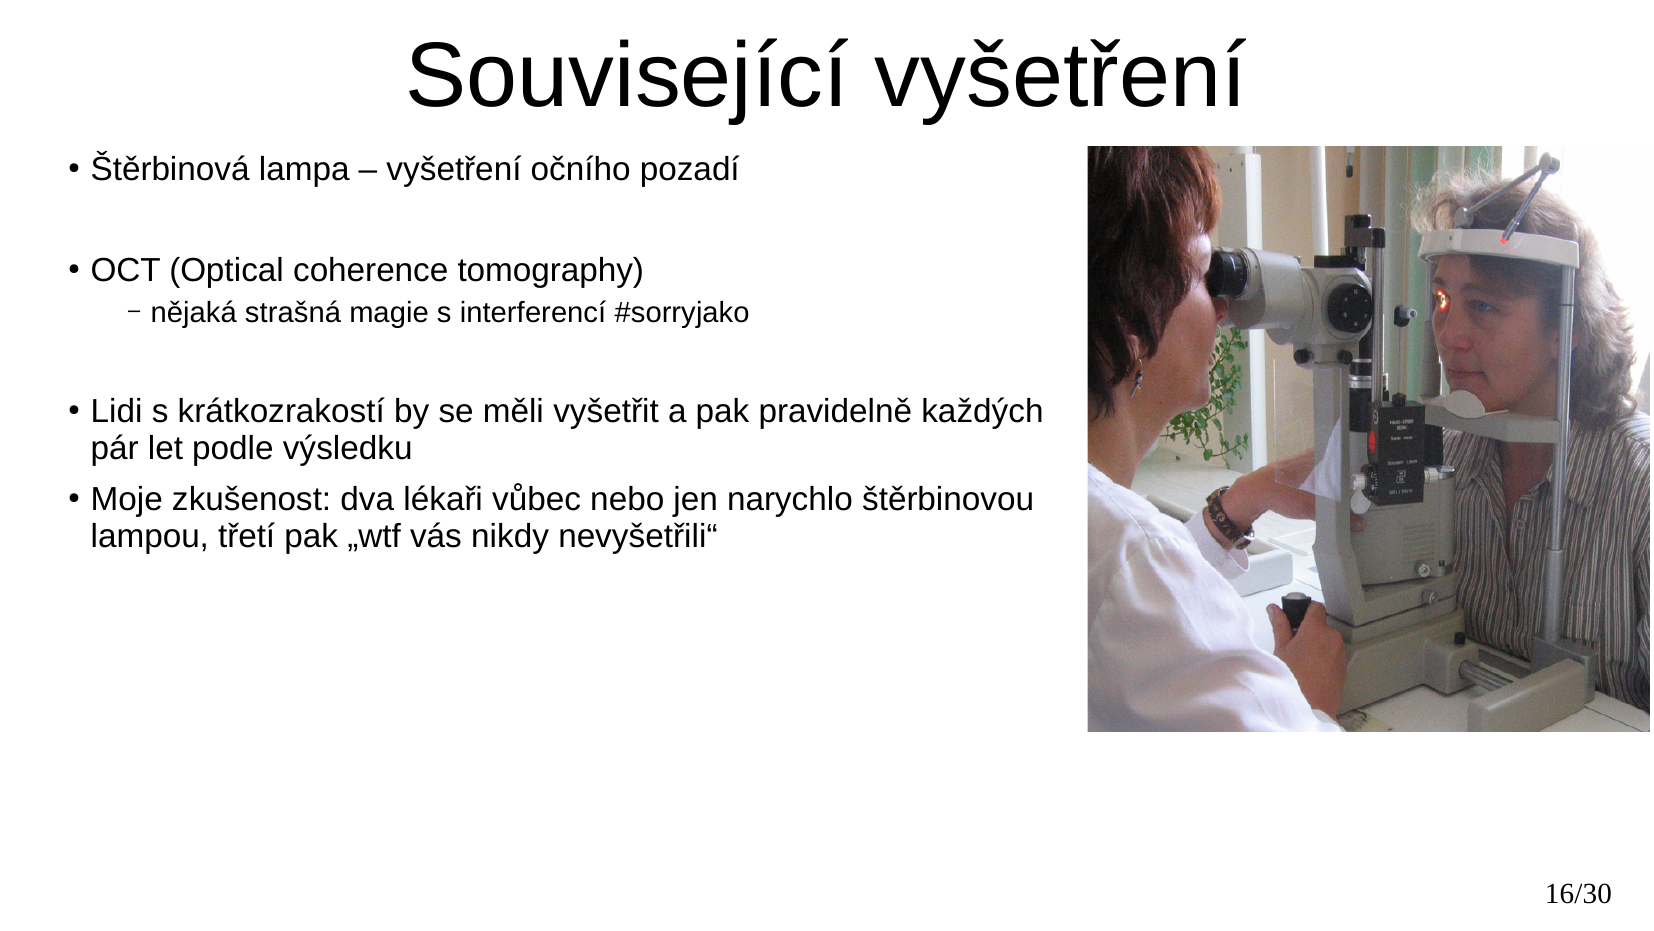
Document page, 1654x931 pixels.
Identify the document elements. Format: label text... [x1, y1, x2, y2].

picture [1087, 146, 1650, 732]
list Štěrbinová lampa – vyšetření očního pozadí OCT (Optical coherence tomography) nějaká strašná magie s interferencí #sorryjako Lidi s krátkozrakostí by se měli vyšetřit a pak pravidelně každých pár let podle výsledku Moje zkušenost: dva lékaři vůbec nebo jen narychlo štěrbinovou lampou, třetí pak „wtf vás nikdy nevyšetřili“ [53, 150, 1058, 901]
title Související vyšetření [82, 23, 1571, 127]
